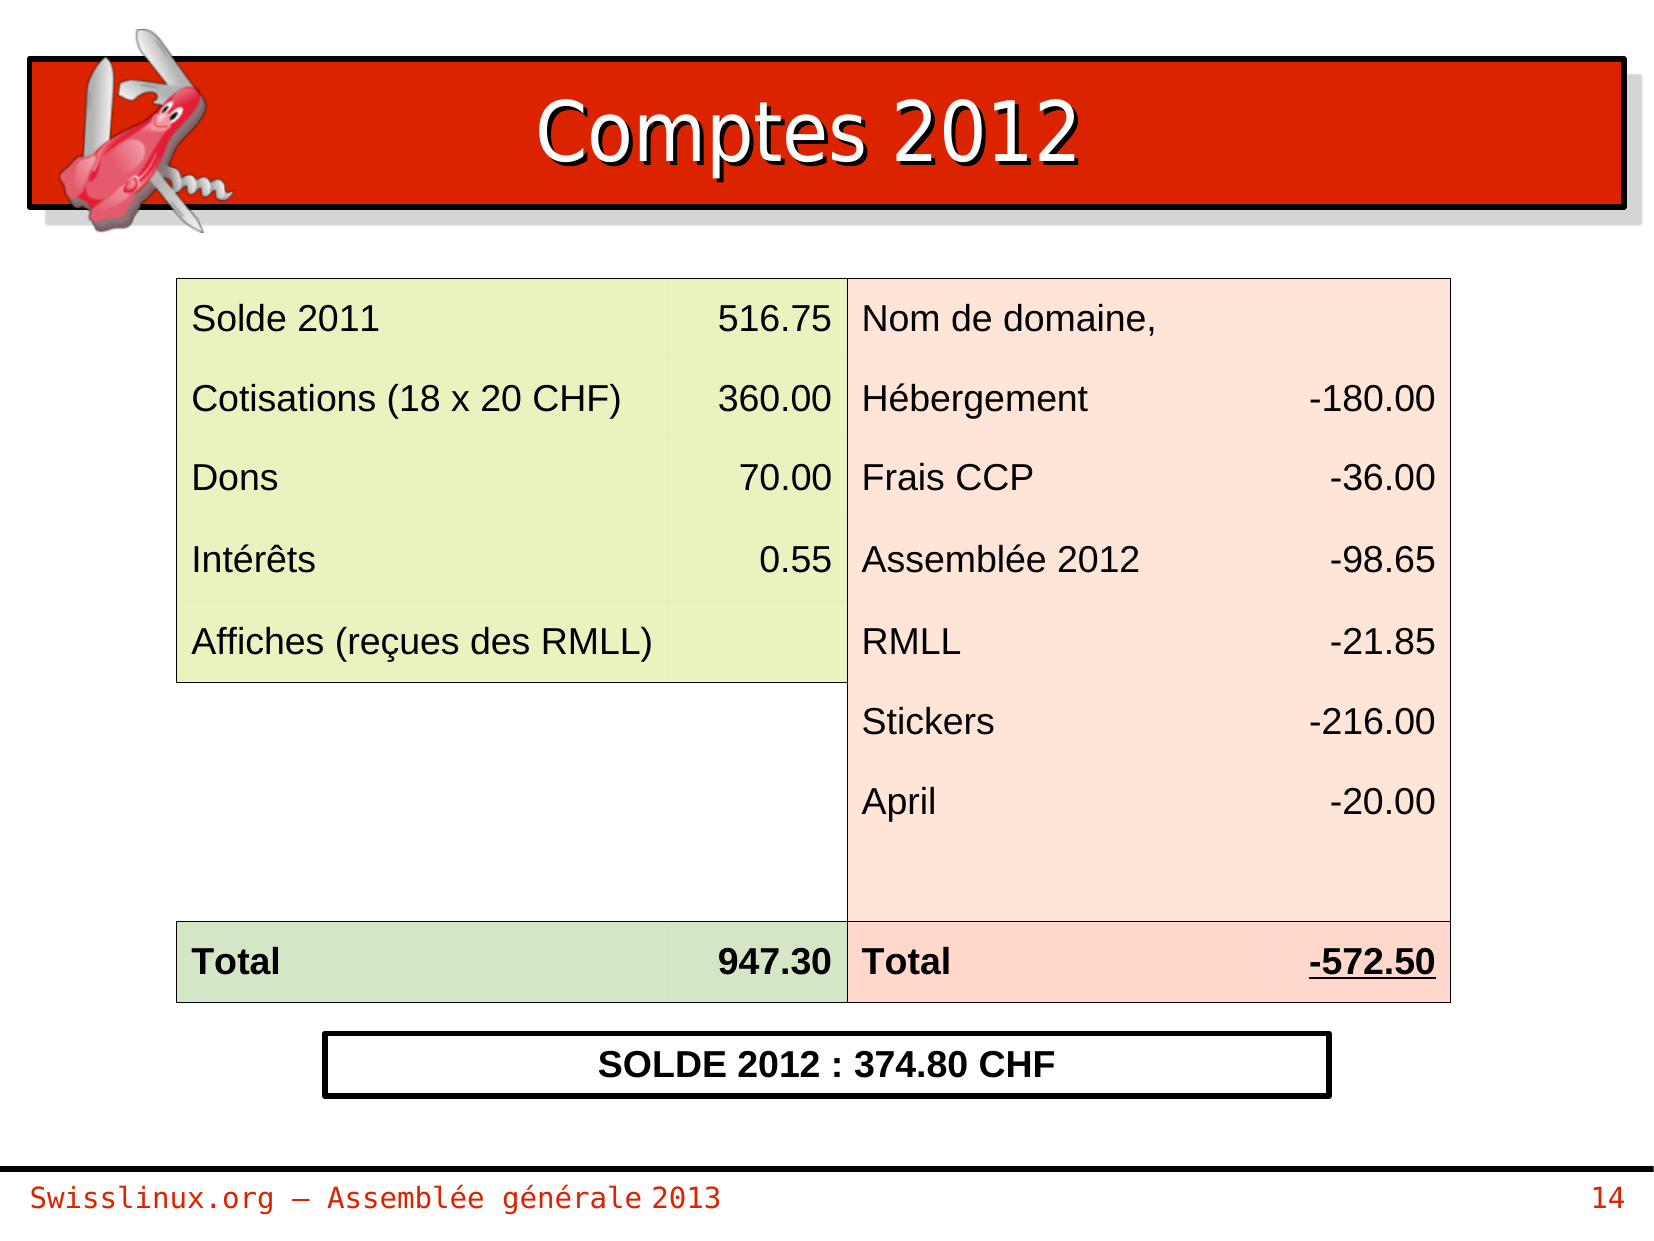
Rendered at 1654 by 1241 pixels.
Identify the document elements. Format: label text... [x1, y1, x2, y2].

table_cell [848, 841, 1271, 921]
table_cell -572.50 [1271, 922, 1450, 1002]
table_cell -98.65 [1271, 518, 1450, 602]
table_cell -36.00 [1271, 438, 1450, 518]
table_header Nom de domaine, [848, 279, 1271, 358]
table_cell [668, 602, 847, 682]
title Comptes 2012 [23, 84, 1595, 182]
table_cell Frais CCP [848, 438, 1271, 518]
table_cell [1271, 841, 1450, 921]
picture [59, 182, 234, 233]
text_box SOLDE 2012 : 374.80 CHF [324, 1033, 1329, 1097]
table_cell Stickers [848, 682, 1271, 761]
table_cell Affiches (reçues des RMLL) [177, 602, 668, 682]
table_cell [176, 683, 668, 761]
table_cell Dons [177, 438, 668, 518]
table_cell [668, 683, 847, 761]
table_cell 70.00 [668, 438, 847, 518]
table_cell Total [848, 922, 1271, 1002]
table_cell 947.30 [668, 922, 847, 1002]
table_cell Cotisations (18 x 20 CHF) [177, 358, 668, 438]
picture [59, 29, 234, 84]
table_cell Total [177, 922, 668, 1002]
table_cell -180.00 [1271, 358, 1450, 438]
table_cell [668, 841, 847, 921]
table_cell 360.00 [668, 358, 847, 438]
table_cell Hébergement [848, 358, 1271, 438]
table_cell [176, 761, 668, 841]
table_cell 0.55 [668, 518, 847, 602]
table_cell [176, 841, 668, 921]
table_header Solde 2011 [177, 279, 668, 358]
table_cell Assemblée 2012 [848, 518, 1271, 602]
table_cell RMLL [848, 602, 1271, 682]
table_cell -216.00 [1271, 682, 1450, 761]
table_cell [668, 761, 847, 841]
table_cell Intérêts [177, 518, 668, 602]
table_header 516.75 [668, 279, 847, 358]
table_cell April [848, 761, 1271, 841]
table_header [1271, 279, 1450, 358]
table_cell -21.85 [1271, 602, 1450, 682]
table_cell -20.00 [1271, 761, 1450, 841]
